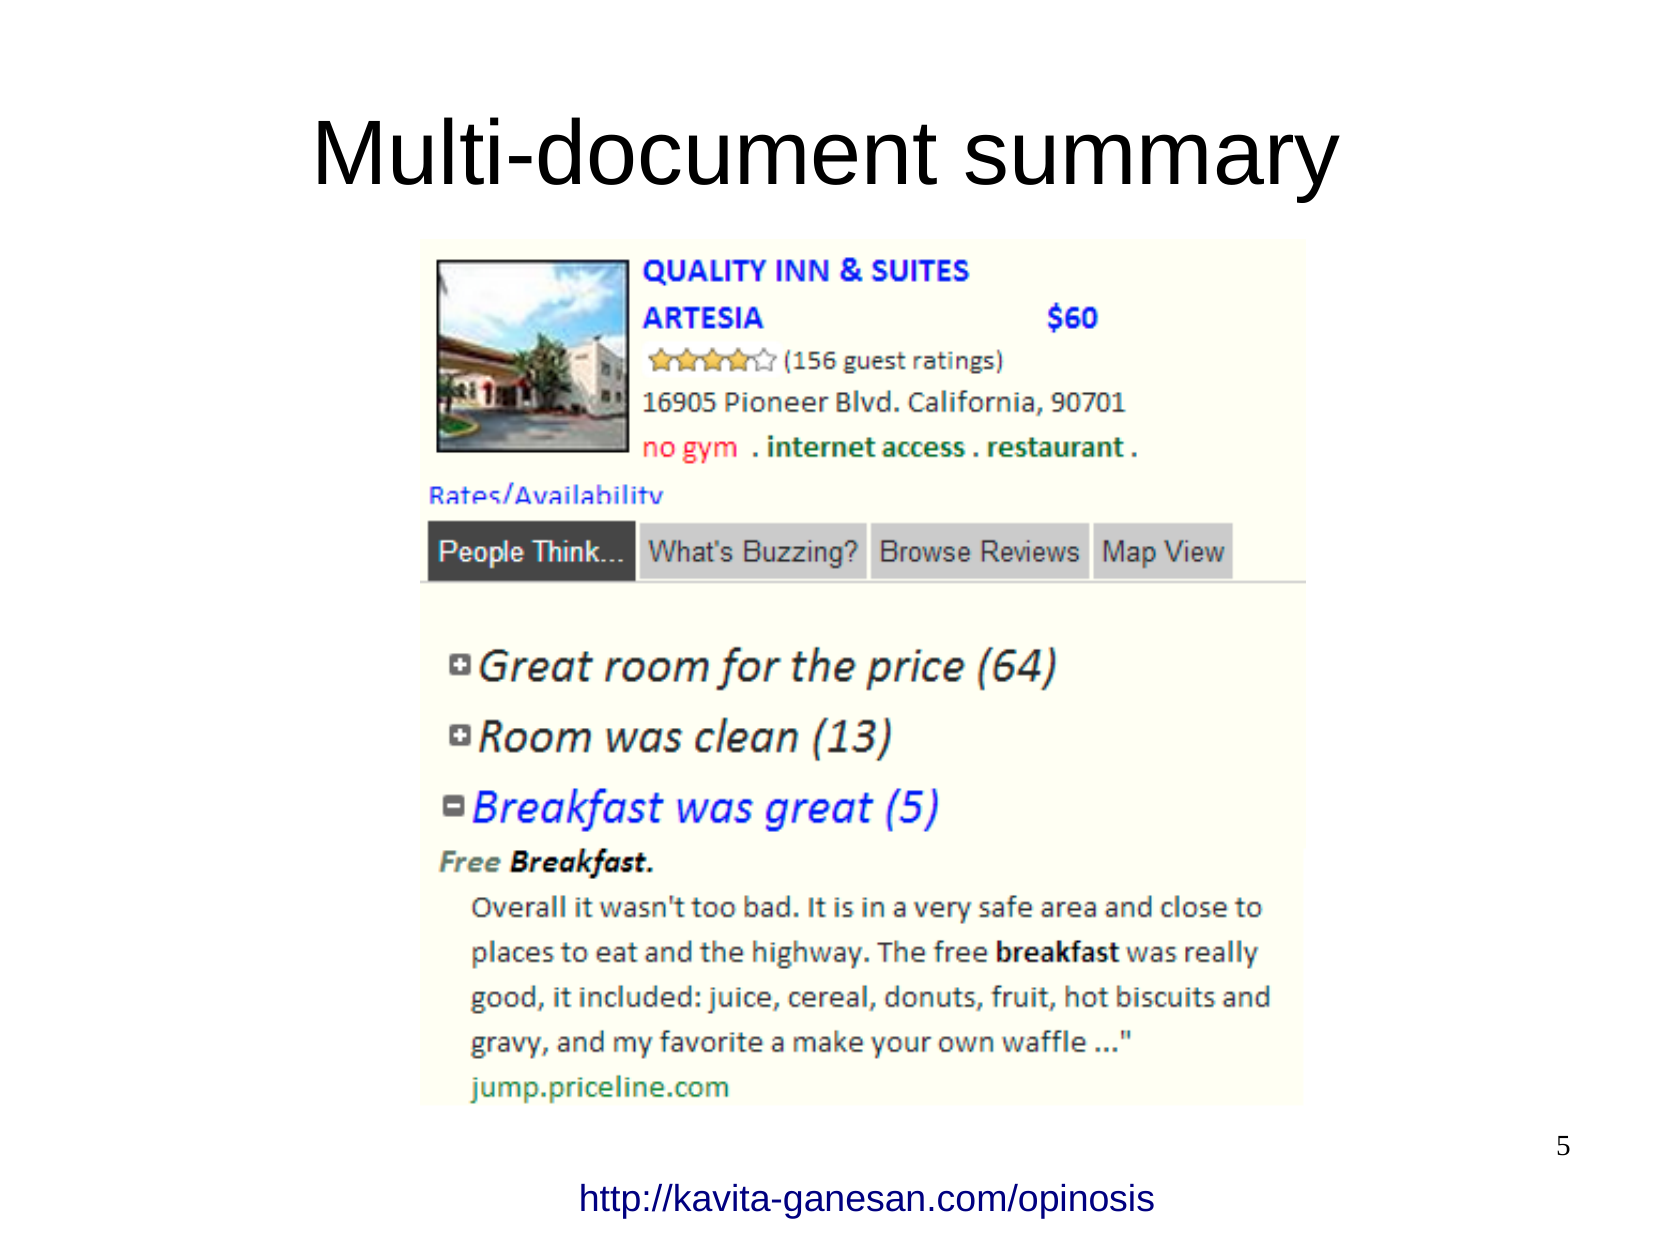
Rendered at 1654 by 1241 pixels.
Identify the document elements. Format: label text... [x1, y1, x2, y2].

title Multi-document summary [82, 49, 1571, 257]
picture [420, 239, 1306, 1123]
text_box http://kavita-ganesan.com/opinosis [564, 1170, 1171, 1227]
